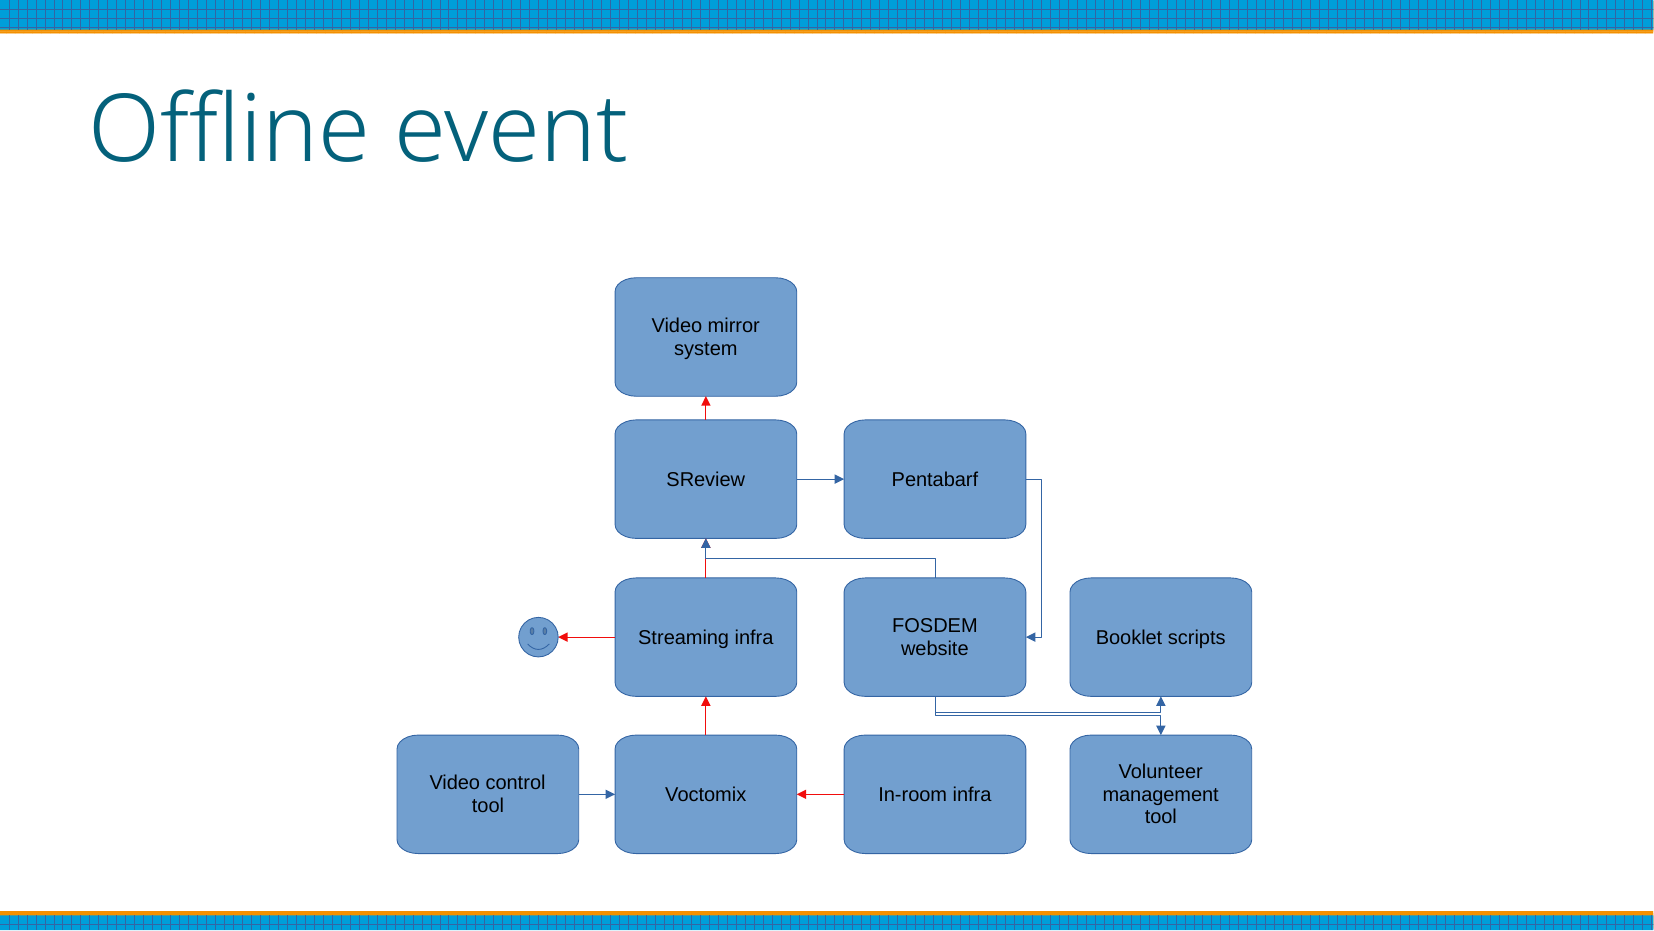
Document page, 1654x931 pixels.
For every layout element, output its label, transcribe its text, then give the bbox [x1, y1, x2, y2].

picture [357, 236, 1297, 901]
title Offline event [88, 44, 1565, 207]
